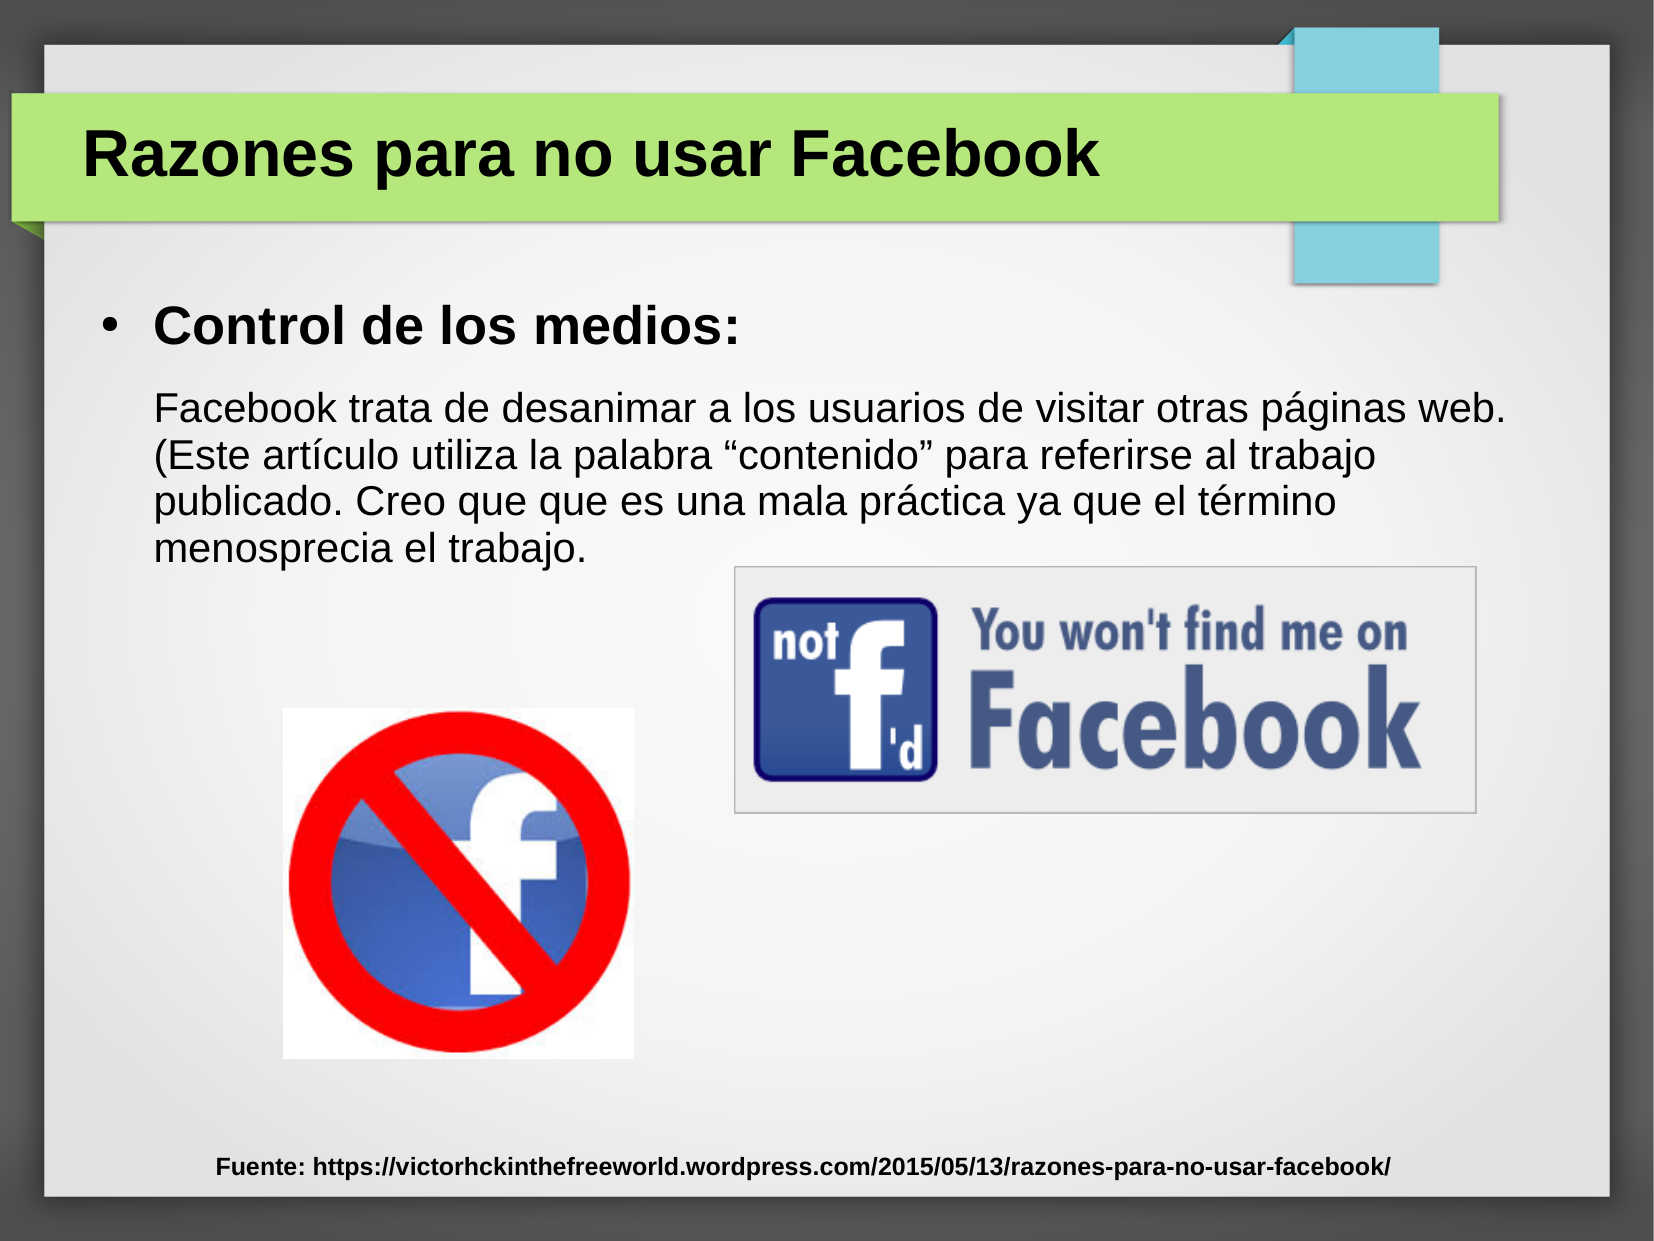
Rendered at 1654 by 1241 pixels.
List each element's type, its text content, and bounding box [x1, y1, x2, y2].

list Control de los medios: Facebook trata de desanimar a los usuarios de visitar otras páginas web. (Este artículo utiliza la palabra “contenido” para referirse al trabajo publicado. Creo que que es una mala práctica ya que el término menosprecia el trabajo. [82, 295, 1571, 1015]
text_box Fuente: https://victorhckinthefreeworld.wordpress.com/2015/05/13/razones-para-no-usar-facebook/ [200, 1145, 1607, 1189]
picture [0, 0, 1654, 1241]
title Razones para no usar Facebook [82, 94, 1264, 213]
